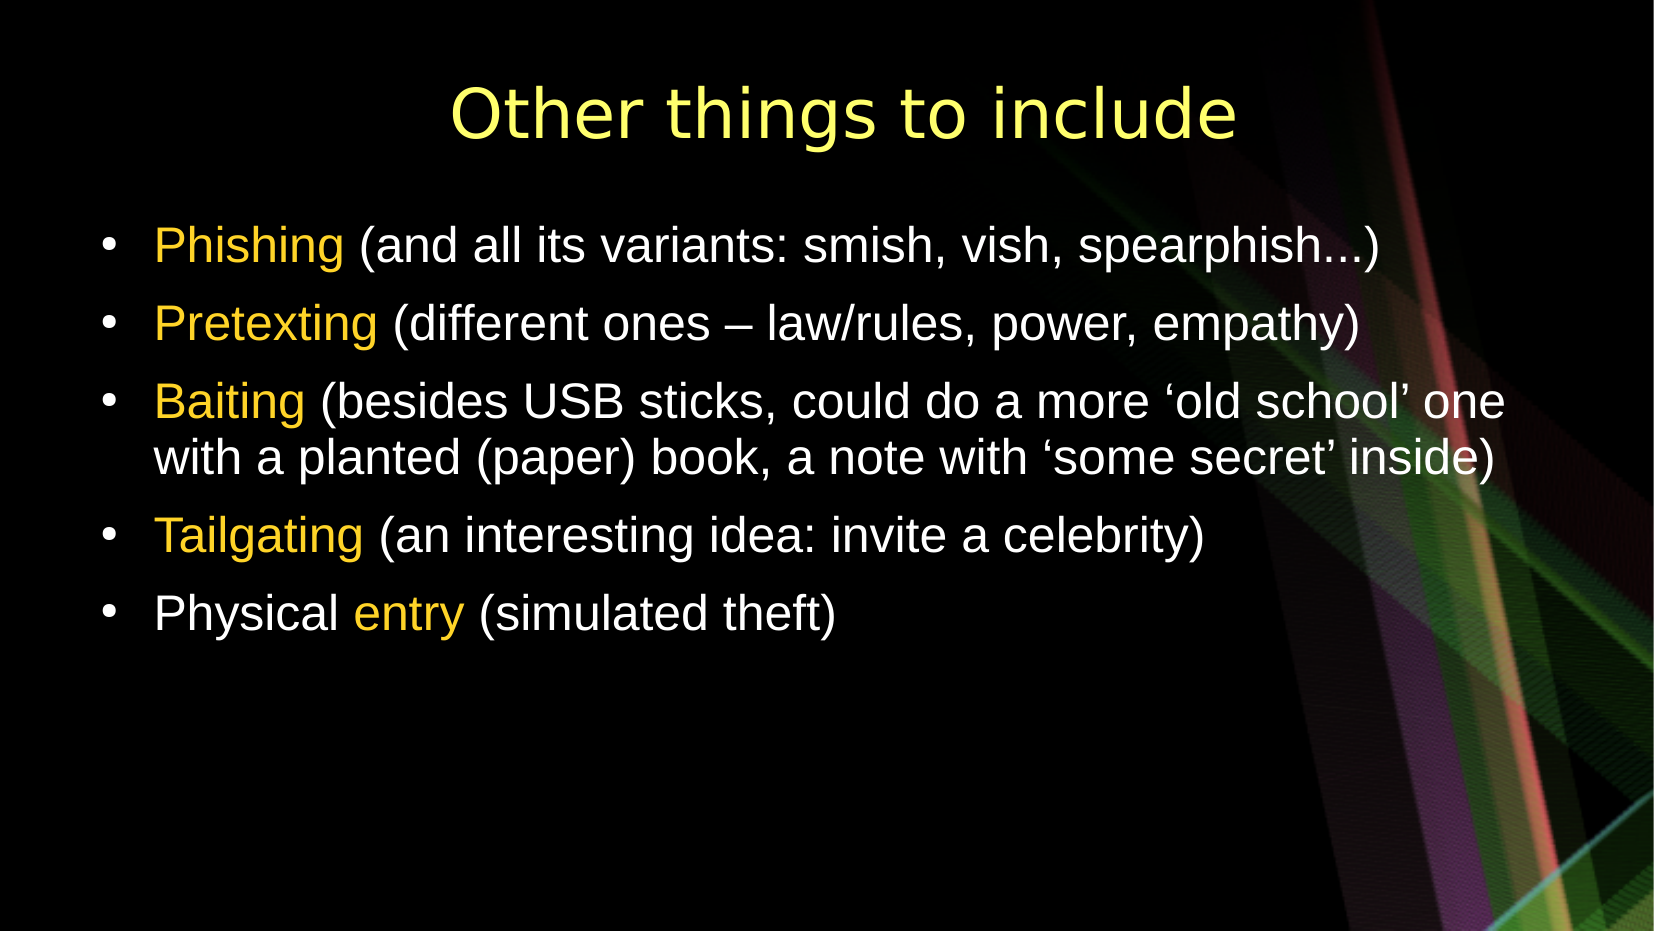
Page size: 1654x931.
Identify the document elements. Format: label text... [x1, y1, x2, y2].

title Other things to include [82, 37, 1607, 193]
list Phishing (and all its variants: smish, vish, spearphish...) Pretexting (different ones – law/rules, power, empathy) Baiting (besides USB sticks, could do a more ‘old school’ one with a planted (paper) book, a note with ‘some secret’ inside) Tailgating (an interesting idea: invite a celebrity) Physical entry (simulated theft) [82, 217, 1607, 898]
picture [0, 0, 1654, 931]
